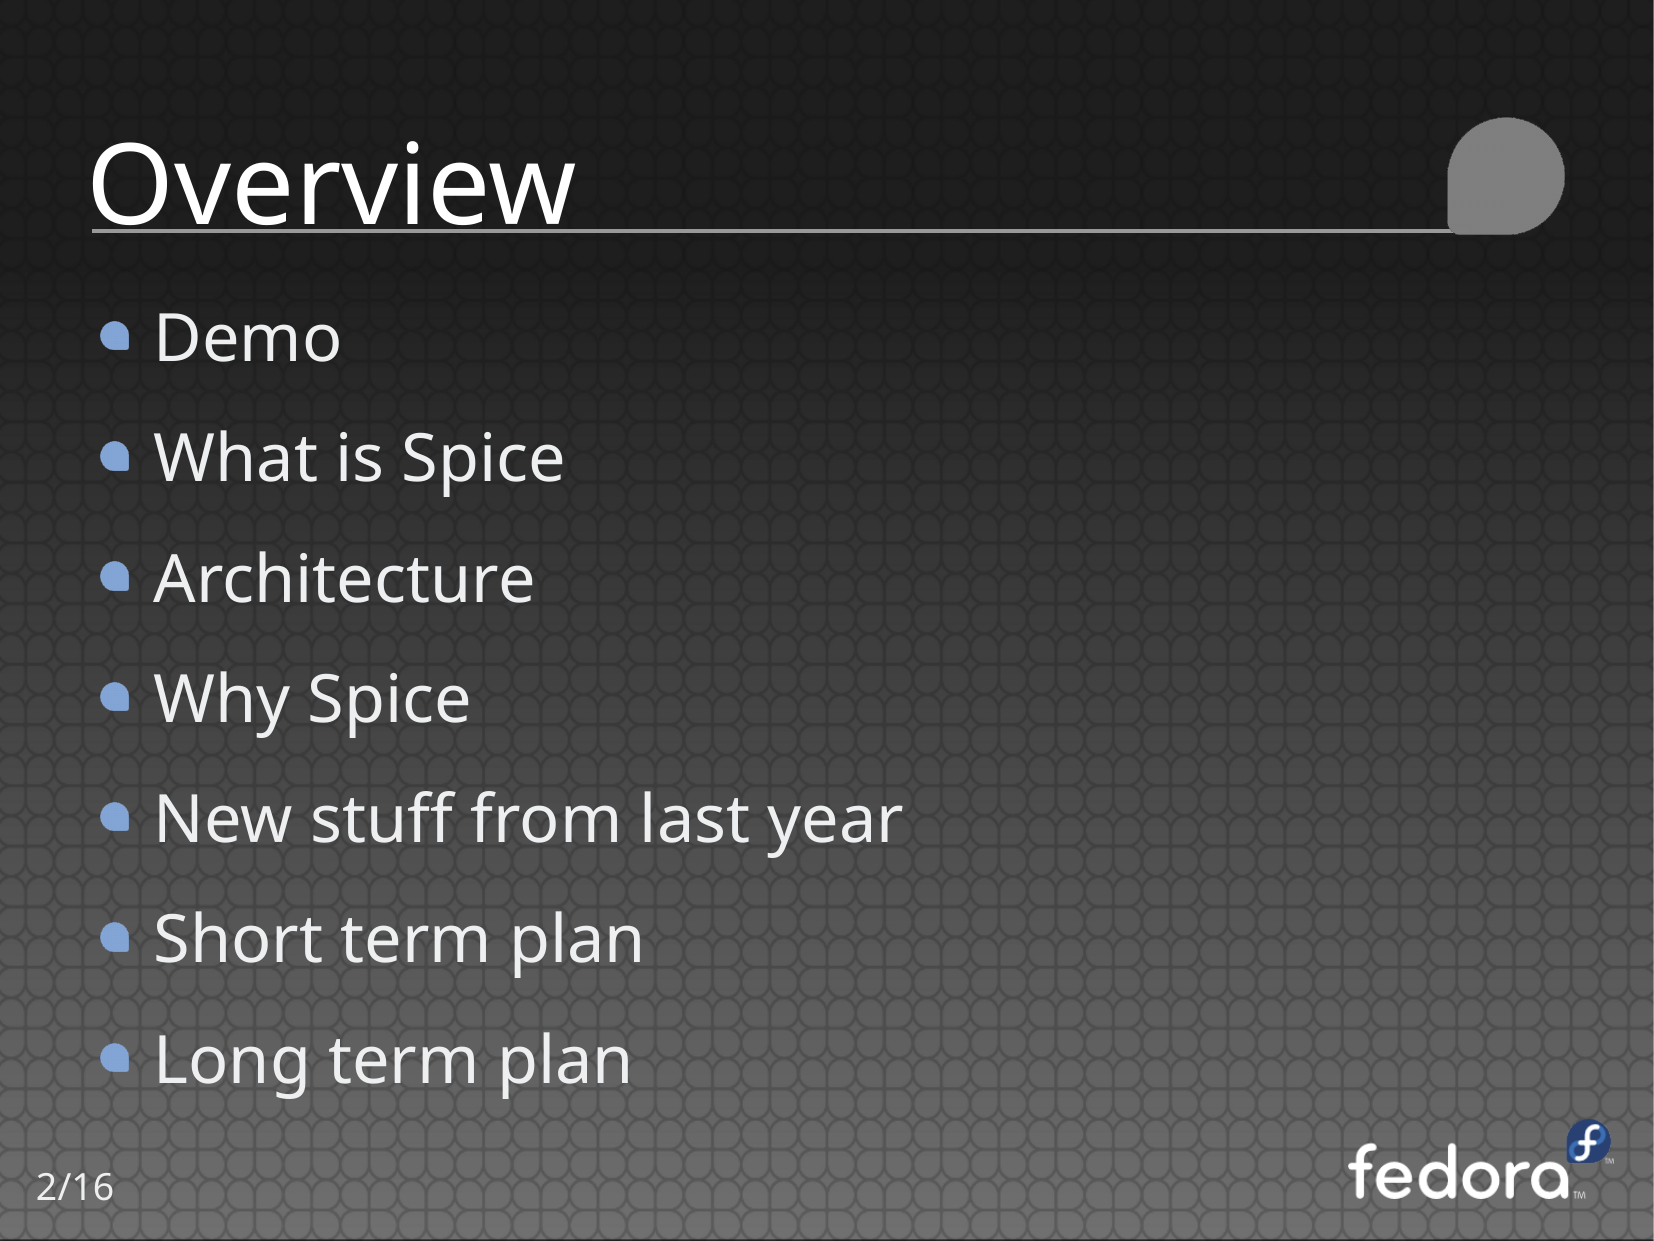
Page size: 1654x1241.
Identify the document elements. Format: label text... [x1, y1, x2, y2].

title Overview [86, 112, 1576, 249]
list Demo What is Spice Architecture Why Spice New stuff from last year Short term plan Long term plan [82, 290, 1571, 1094]
picture [0, 0, 1654, 1241]
